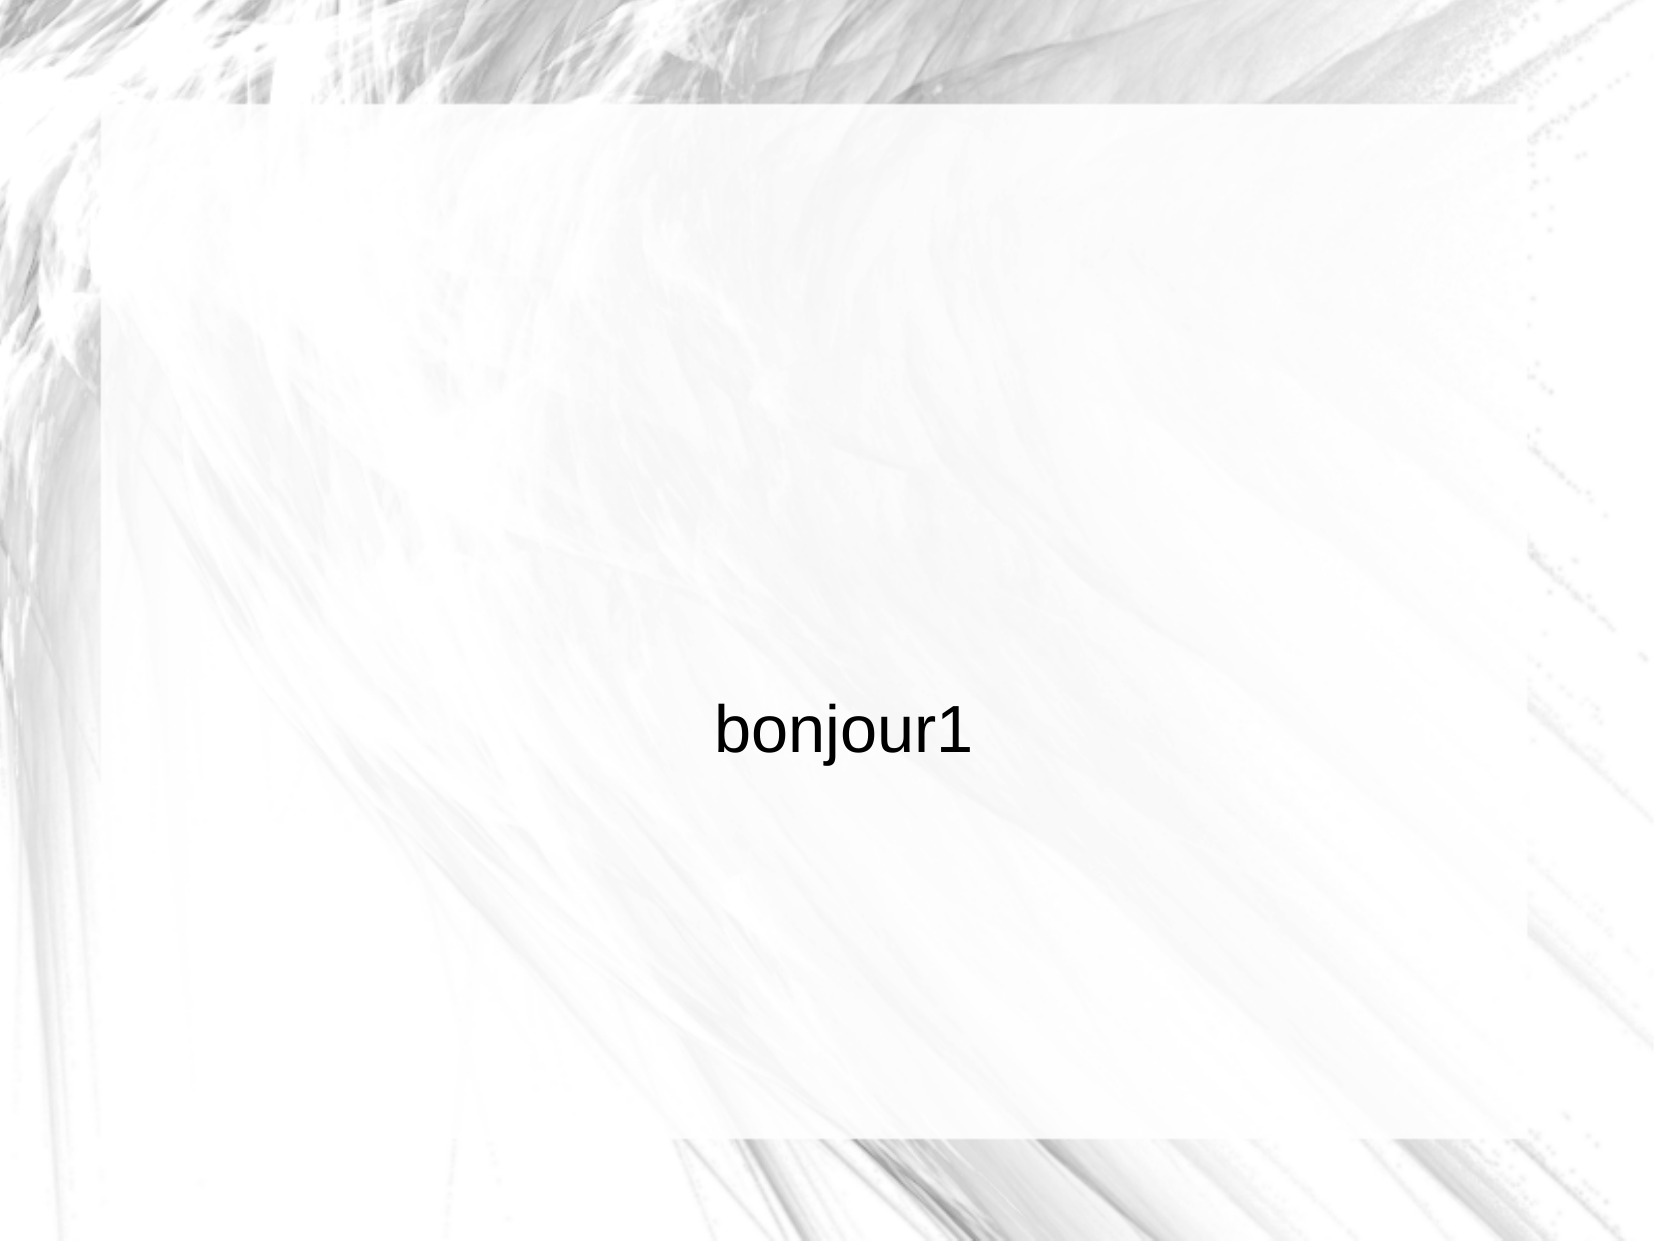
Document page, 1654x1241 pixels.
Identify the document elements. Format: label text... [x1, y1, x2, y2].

subtitle bonjour1 [118, 319, 1571, 1139]
picture [0, 0, 1654, 1241]
